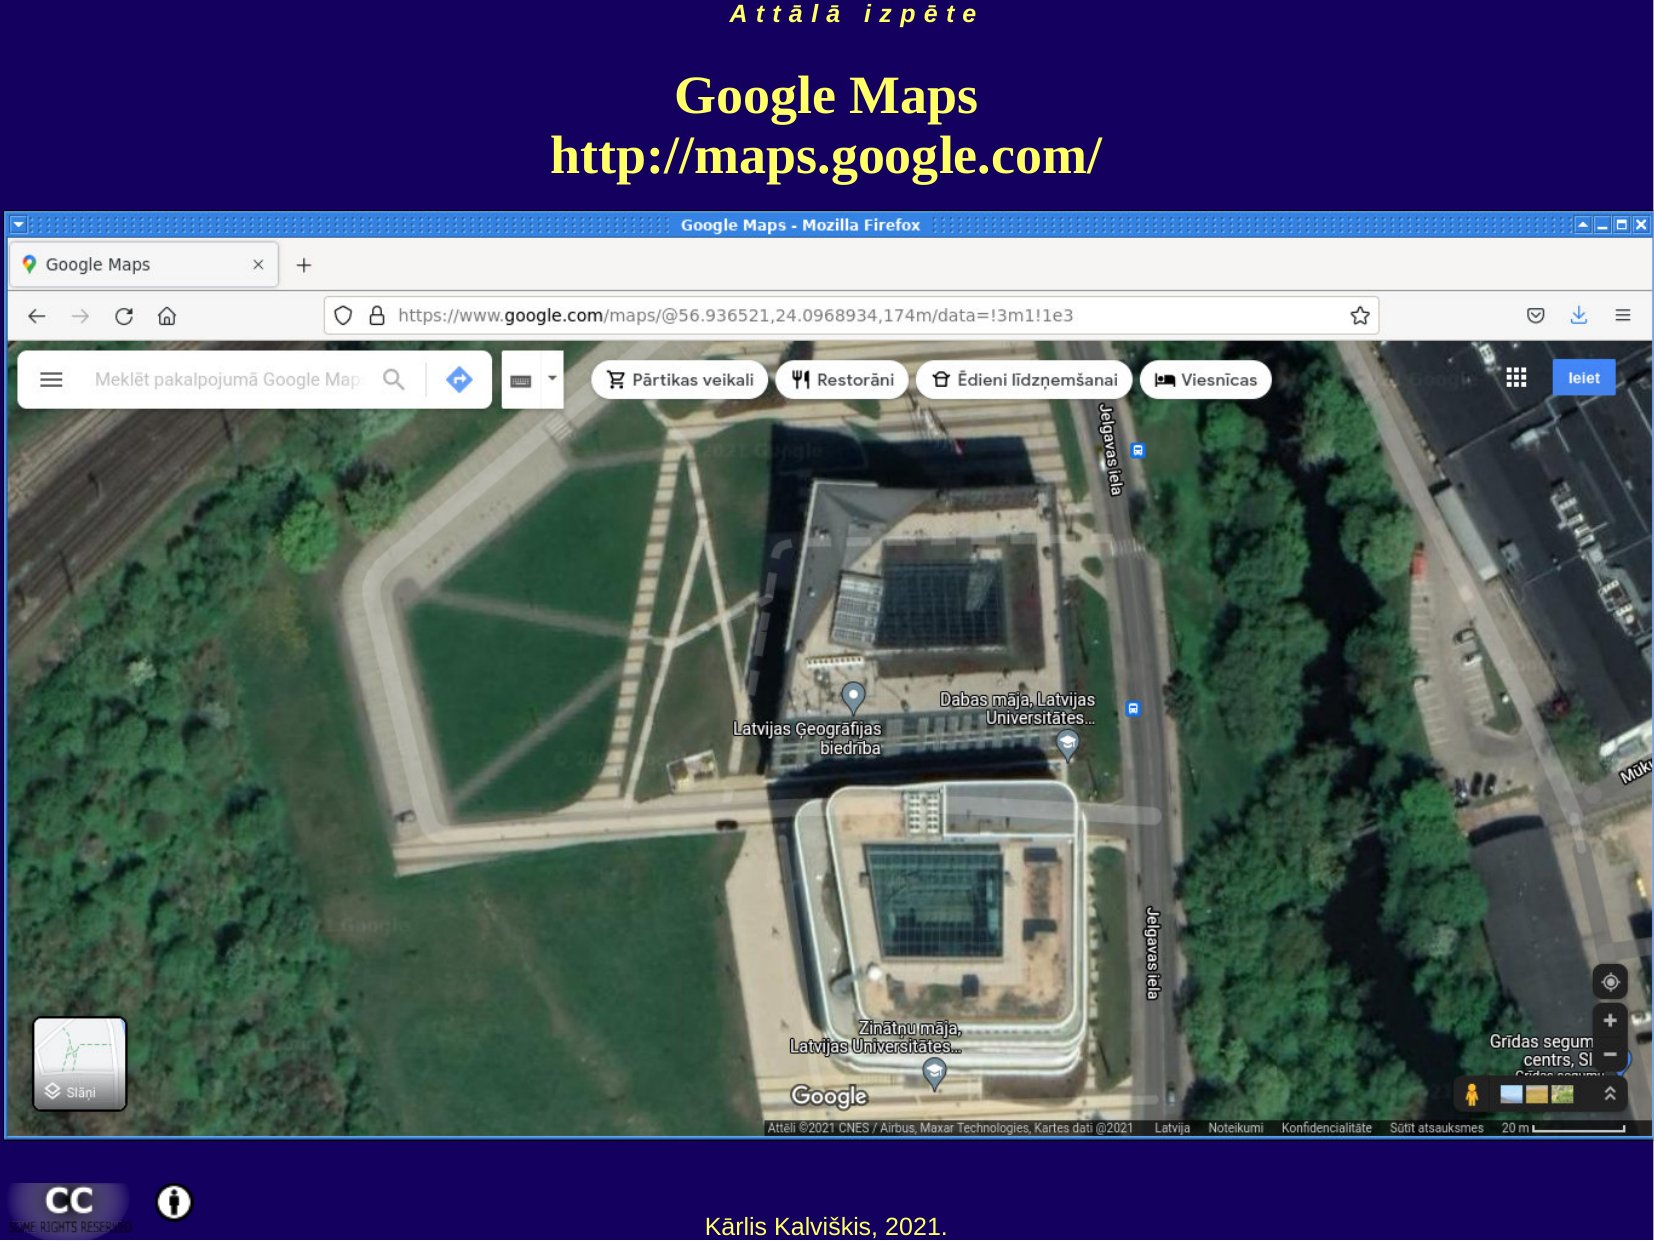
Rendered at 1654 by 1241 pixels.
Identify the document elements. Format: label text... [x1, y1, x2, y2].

picture [0, 1183, 141, 1241]
picture [155, 1183, 194, 1222]
picture [3, 210, 1654, 1141]
title Google Maps http://maps.google.com/ [120, 65, 1533, 210]
